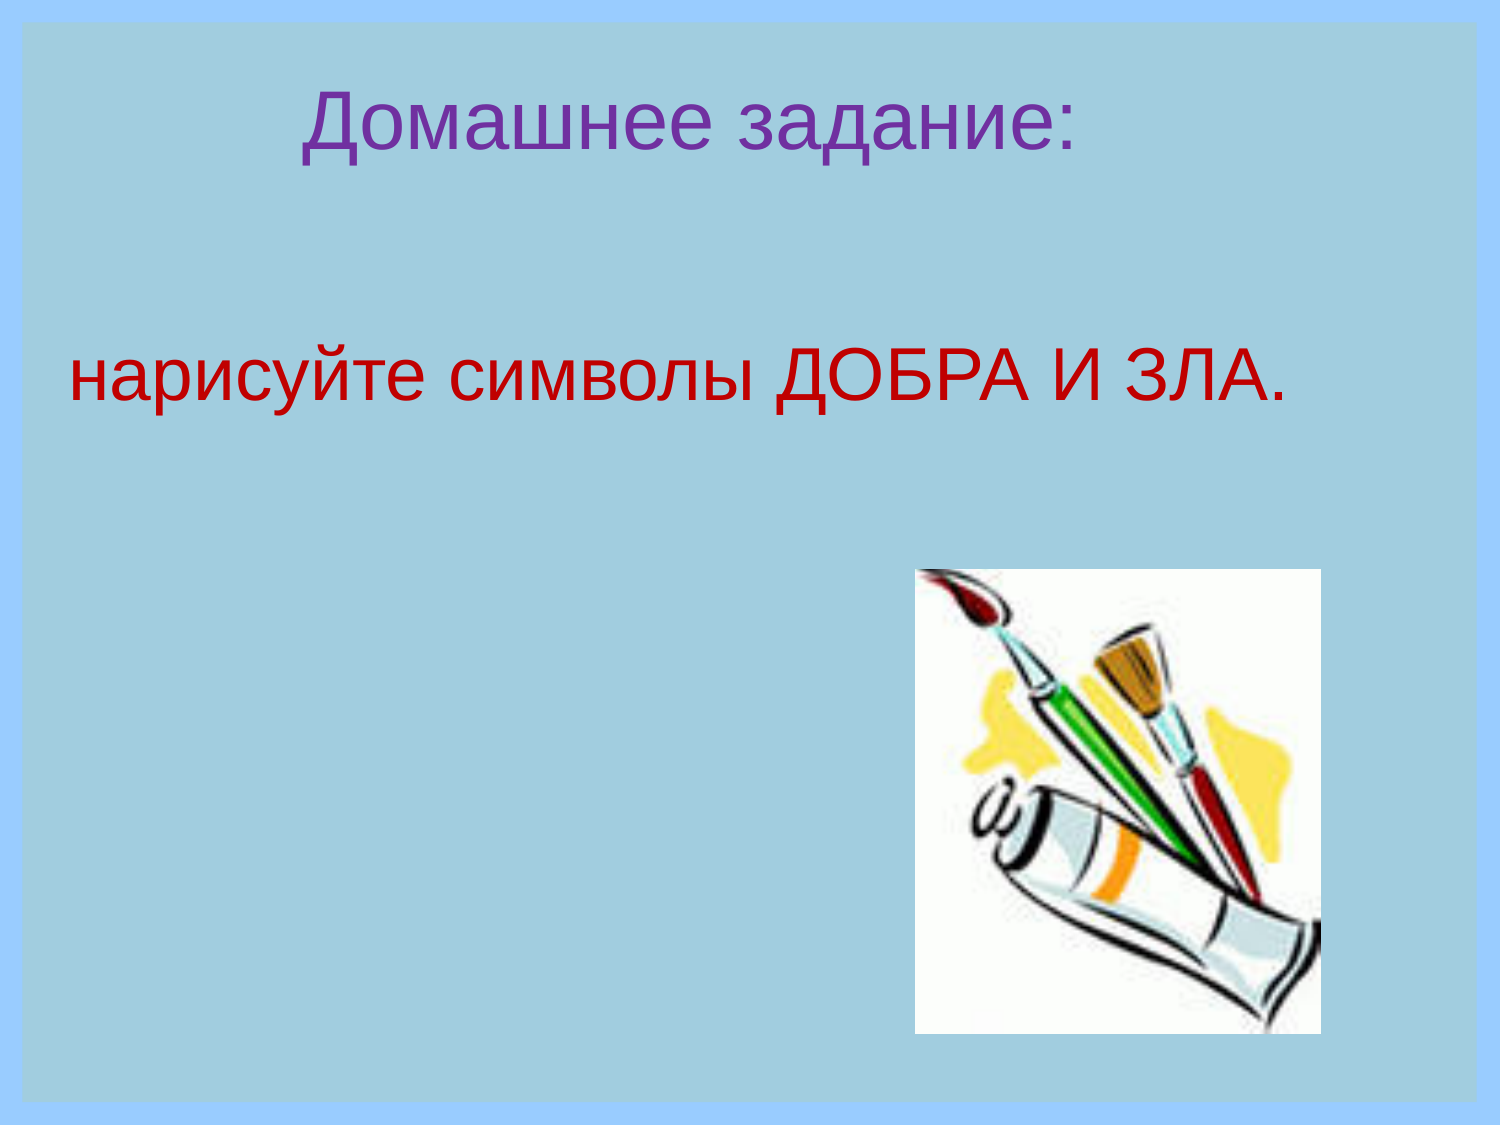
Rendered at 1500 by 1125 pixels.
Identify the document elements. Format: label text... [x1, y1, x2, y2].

list Домашнее задание: нарисуйте символы ДОБРА И ЗЛА. [29, 59, 1329, 650]
picture [915, 569, 1321, 1034]
